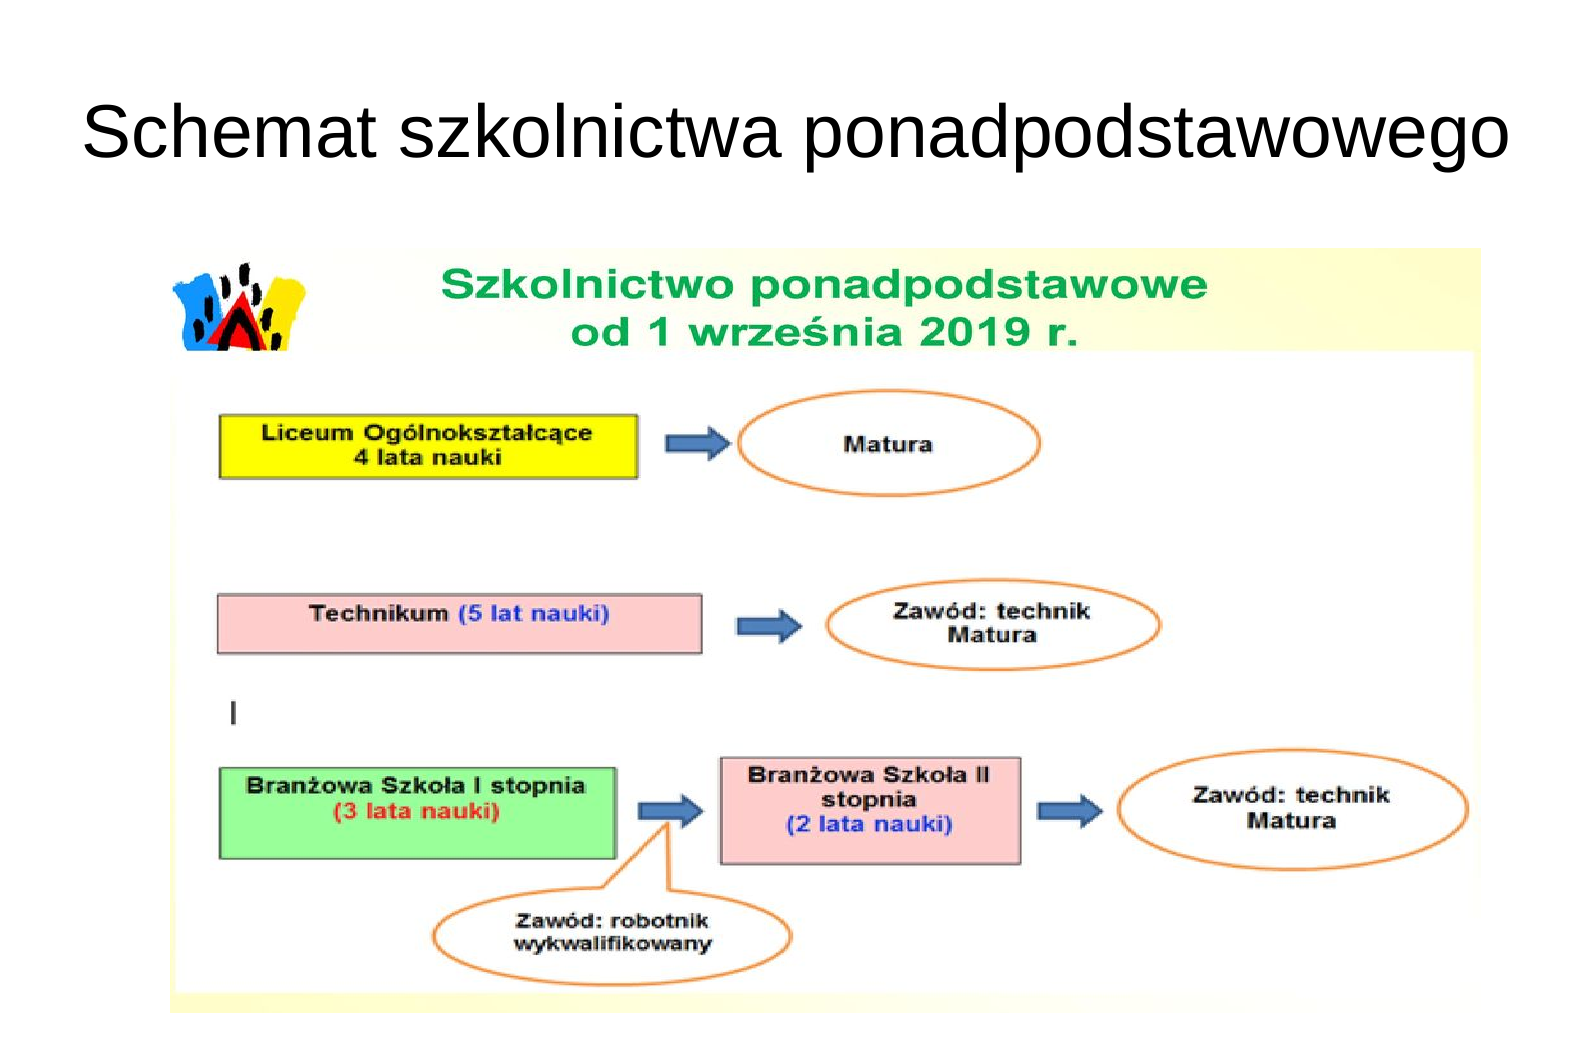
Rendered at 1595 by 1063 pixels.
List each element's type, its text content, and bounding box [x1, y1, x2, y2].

title Schemat szkolnictwa ponadpodstawowego [79, 42, 1515, 220]
picture [170, 248, 1481, 1013]
